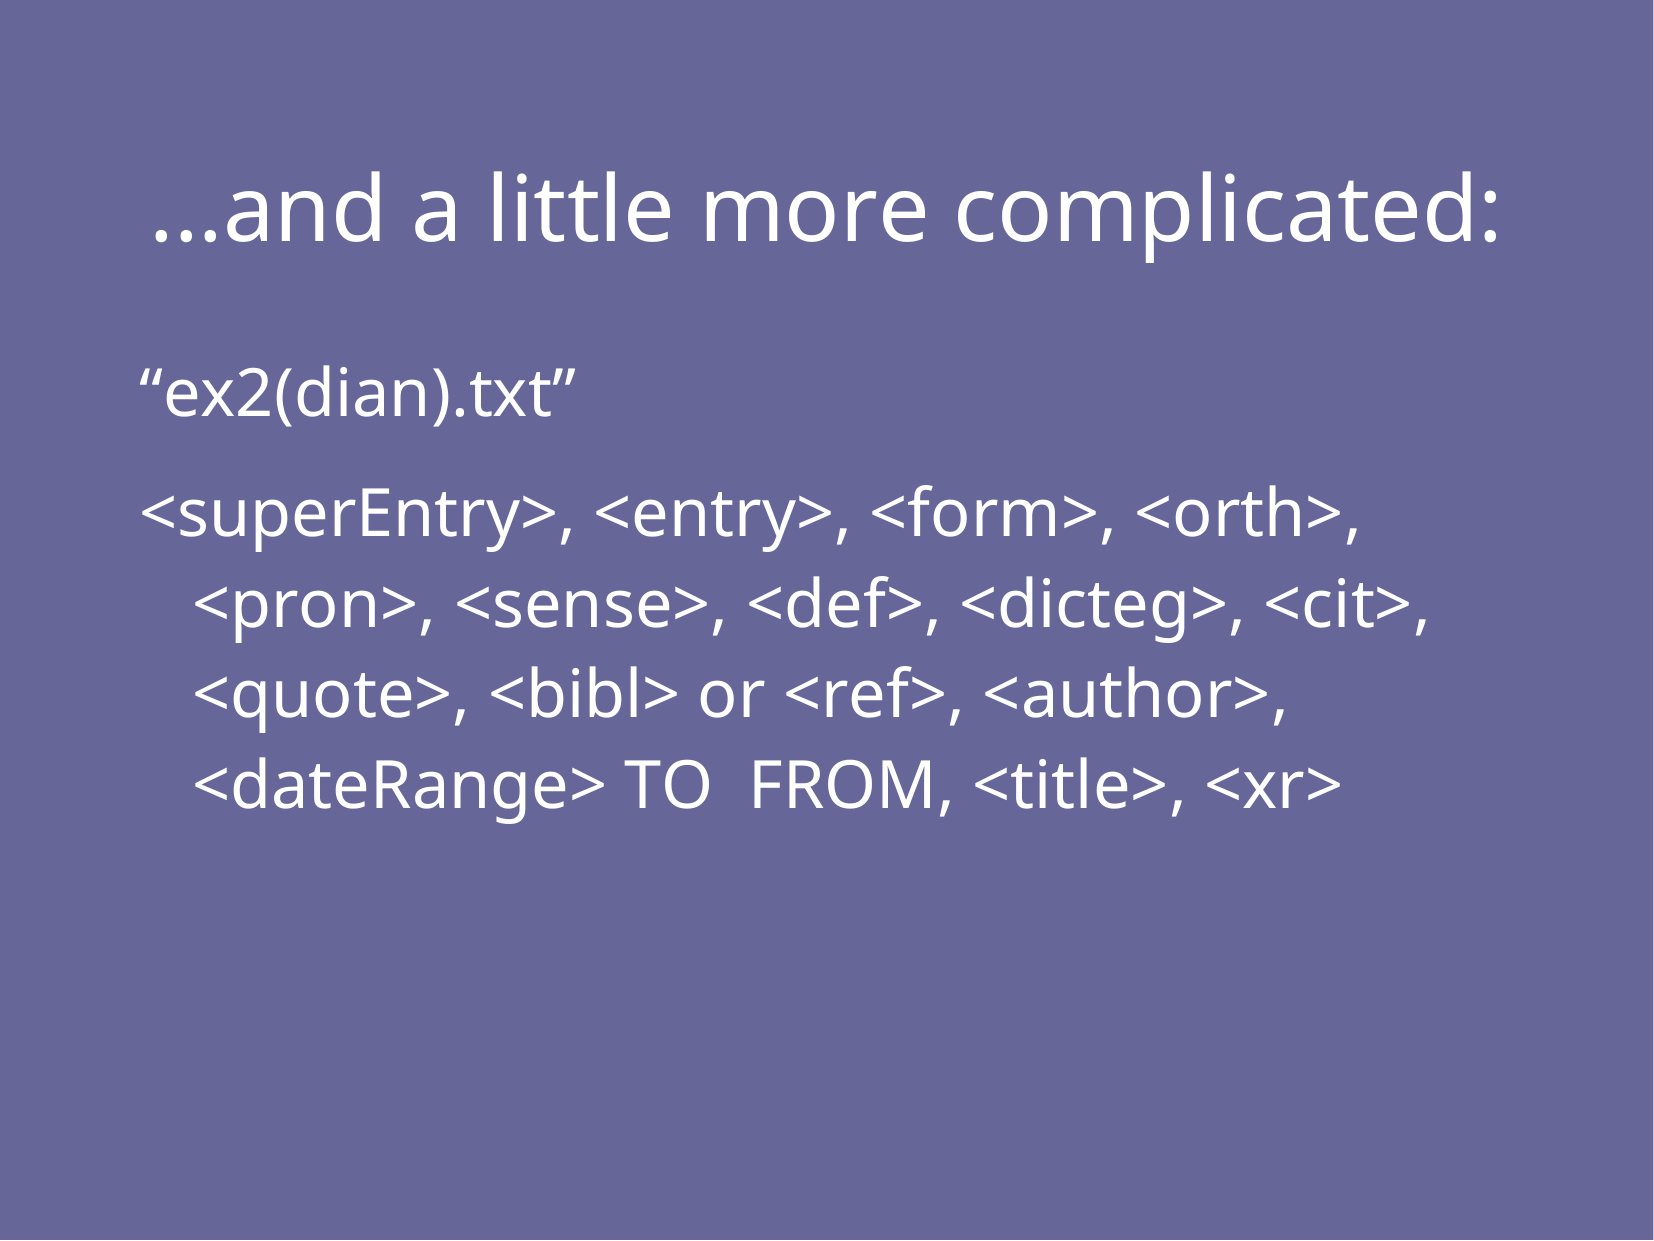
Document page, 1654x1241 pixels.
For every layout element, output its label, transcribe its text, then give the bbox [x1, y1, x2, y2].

title ...and a little more complicated: [121, 110, 1534, 303]
list “ex2(dian).txt” <superEntry>, <entry>, <form>, <orth>, <pron>, <sense>, <def>, <dicteg>, <cit>, <quote>, <bibl> or <ref>, <author>, <dateRange> TO FROM, <title>, <xr> [121, 344, 1534, 1112]
